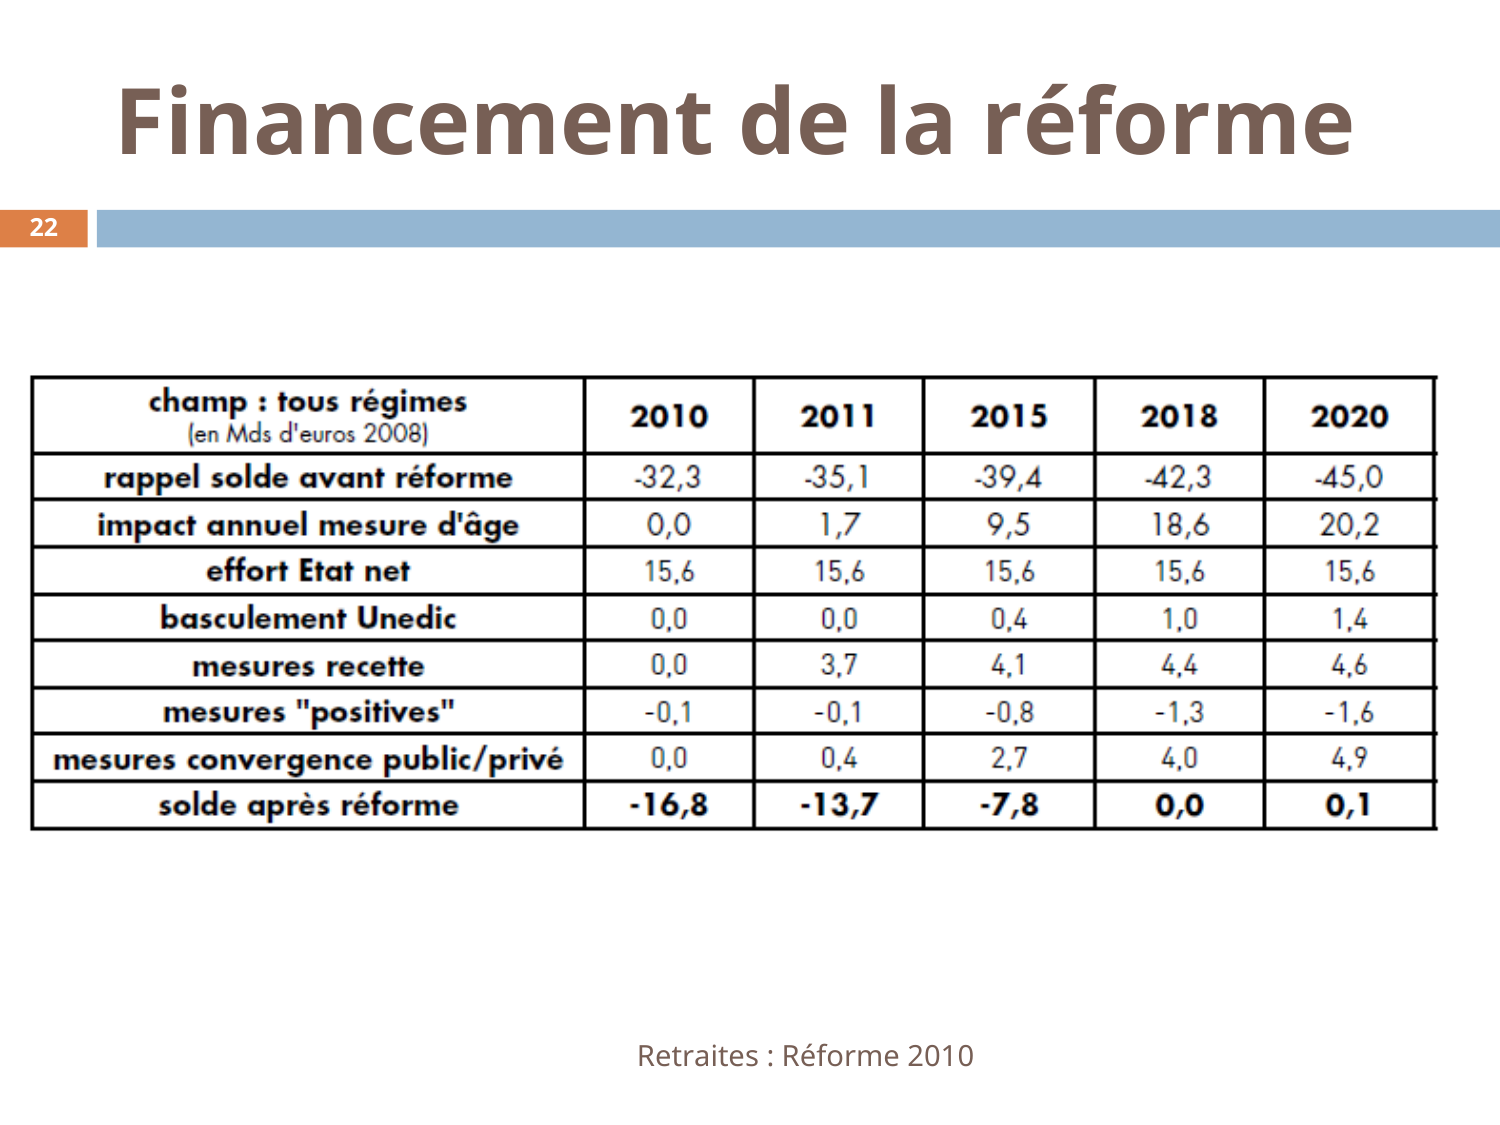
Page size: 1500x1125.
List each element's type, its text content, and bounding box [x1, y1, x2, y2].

text_box <numéro> [0, 208, 88, 249]
picture [27, 374, 1442, 833]
title Financement de la réforme [99, 0, 1438, 256]
text_box Retraites : Réforme 2010 [99, 1025, 990, 1085]
